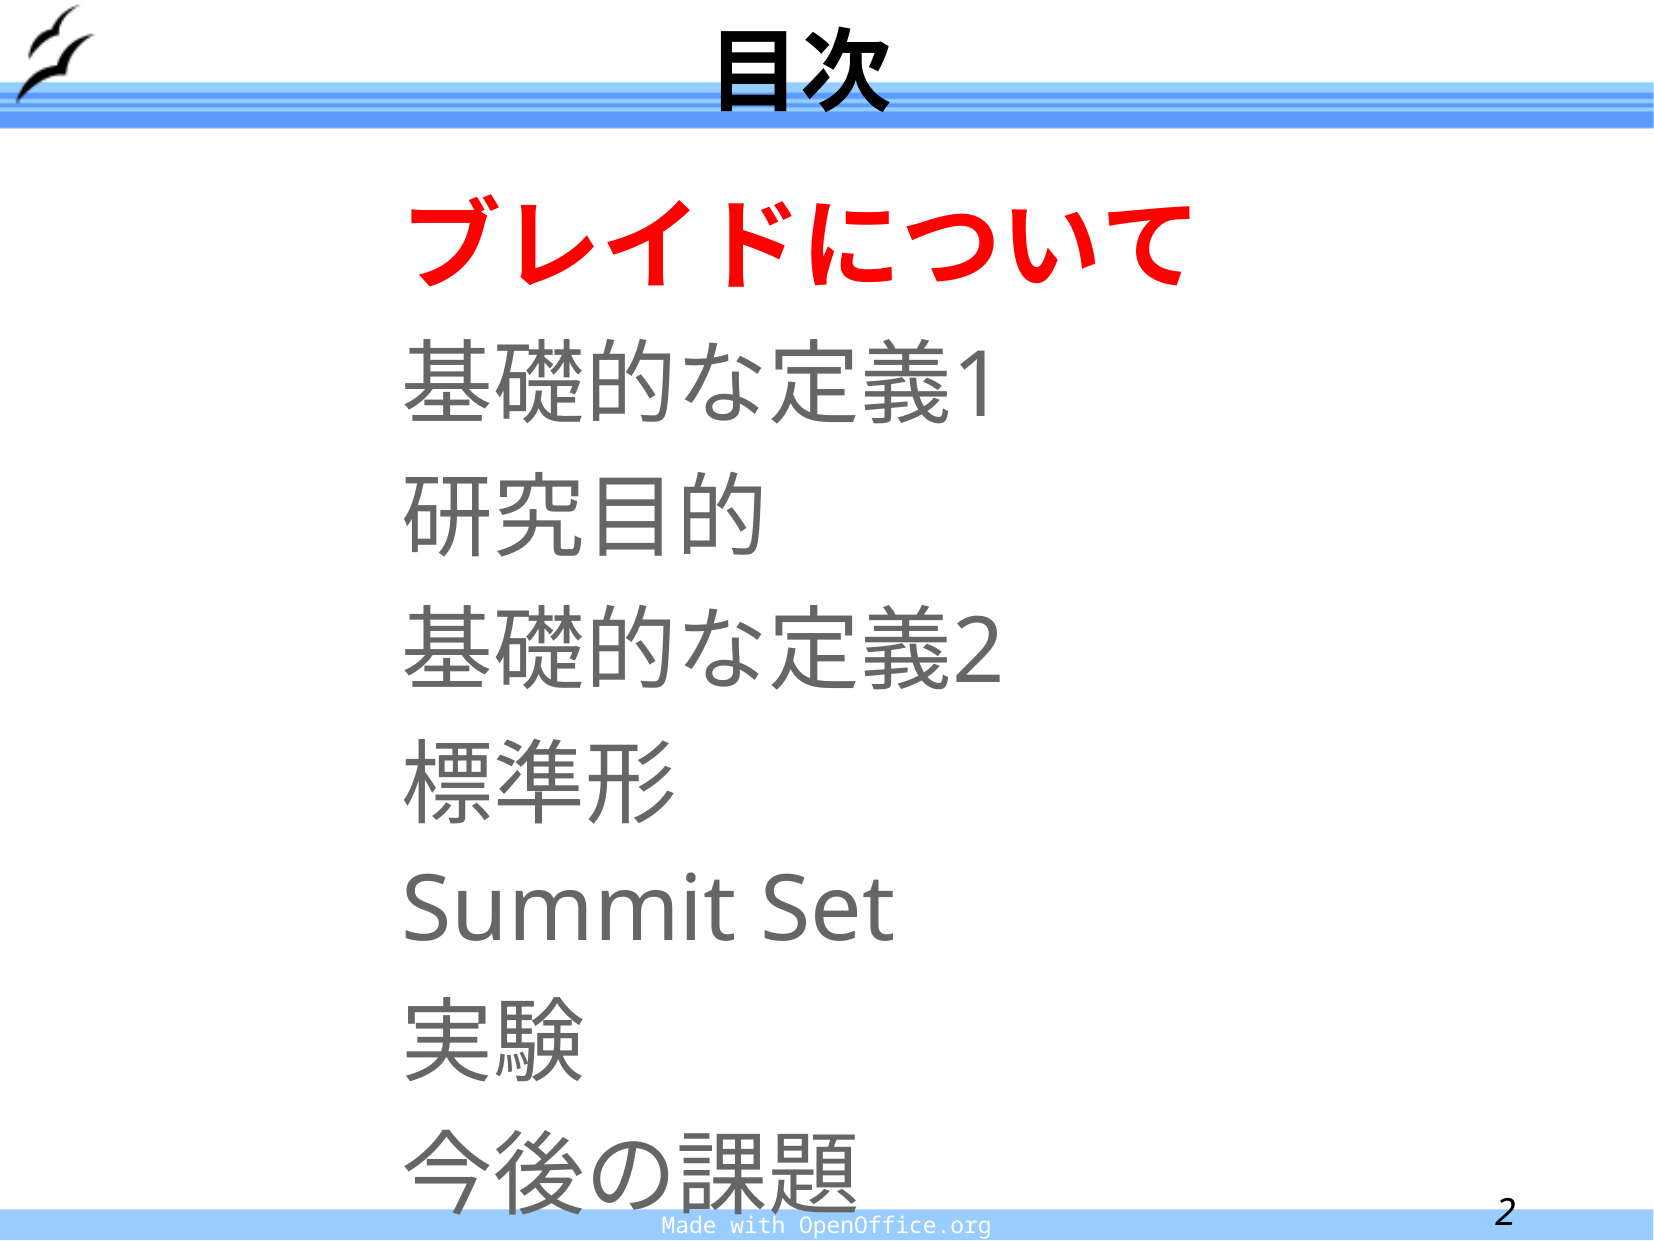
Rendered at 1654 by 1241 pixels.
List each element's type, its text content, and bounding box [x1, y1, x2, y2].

subtitle ブレイドについて 基礎的な定義1 研究目的 基礎的な定義2 標準形 Summit Set 実験 今後の課題 [401, 297, 1412, 1102]
picture [0, 0, 1654, 133]
title 目次 [94, 11, 1507, 118]
